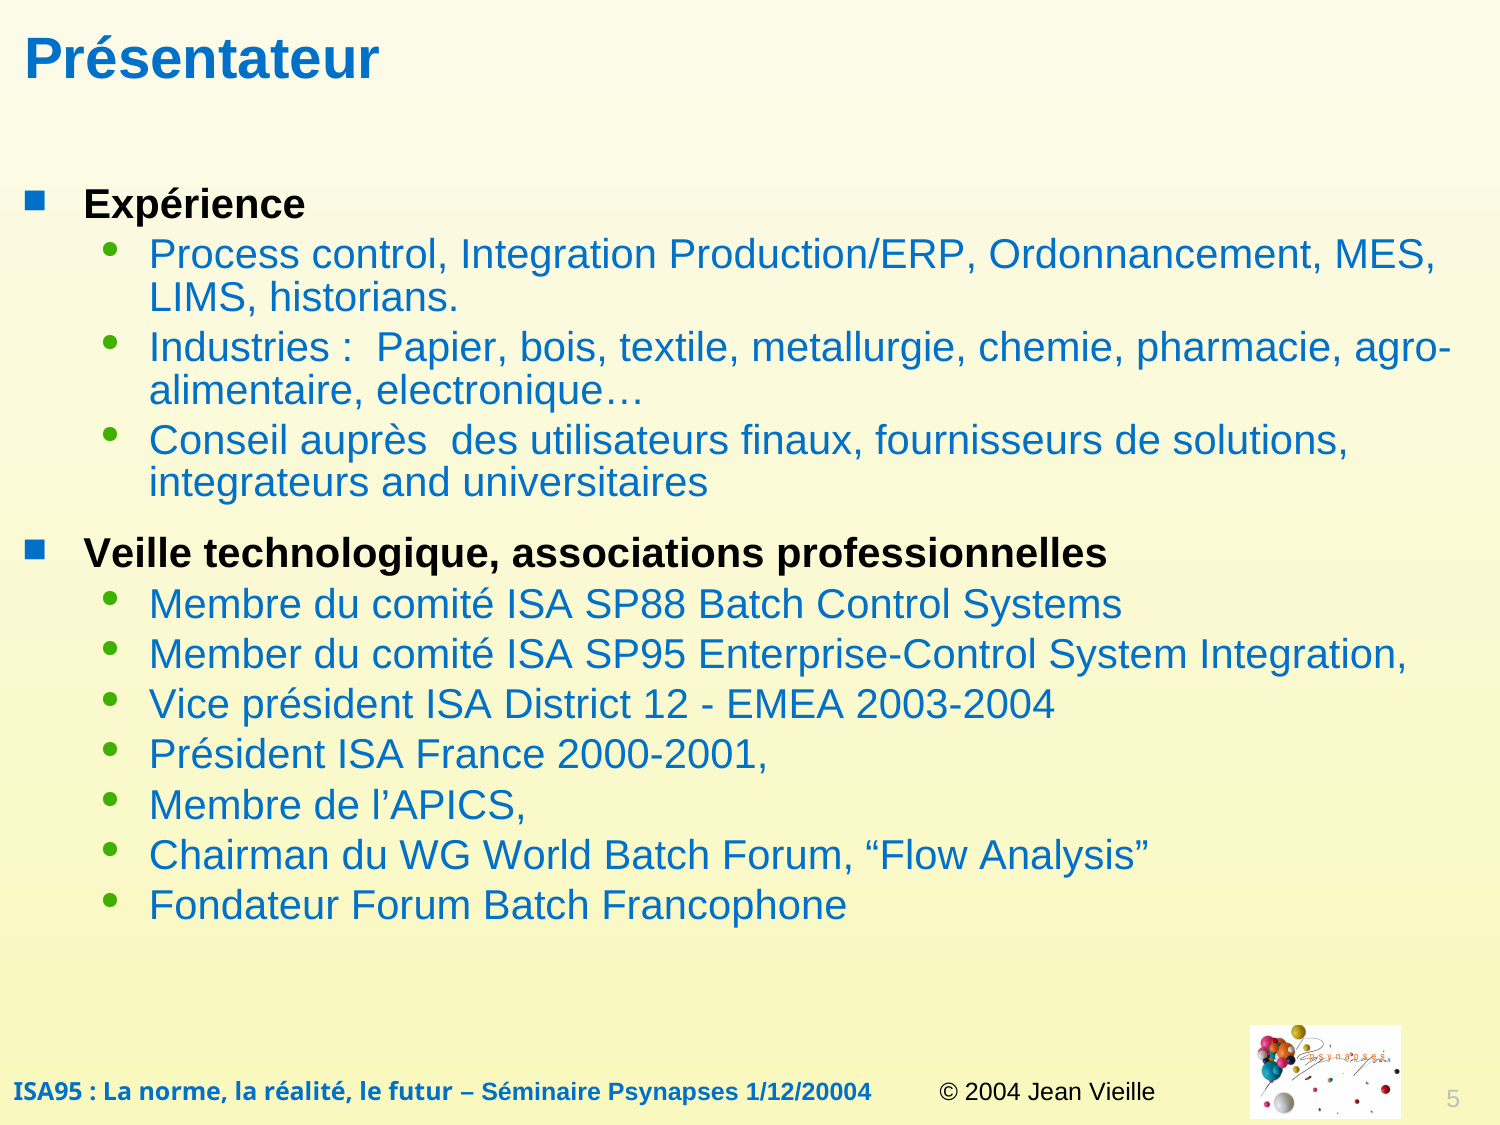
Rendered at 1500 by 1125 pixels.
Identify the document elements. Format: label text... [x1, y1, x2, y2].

list Expérience Process control, Integration Production/ERP, Ordonnancement, MES, LIMS, historians. Industries : Papier, bois, textile, metallurgie, chemie, pharmacie, agro-alimentaire, electronique… Conseil auprès des utilisateurs finaux, fournisseurs de solutions, integrateurs and universitaires Veille technologique, associations professionnelles Membre du comité ISA SP88 Batch Control Systems Member du comité ISA SP95 Enterprise-Control System Integration, Vice président ISA District 12 - EMEA 2003-2004 Président ISA France 2000-2001, Membre de l’APICS, Chairman du WG World Batch Forum, “Flow Analysis” Fondateur Forum Batch Francophone [12, 174, 1476, 1026]
title Présentateur [9, 12, 1476, 151]
picture [1250, 1026, 1401, 1119]
